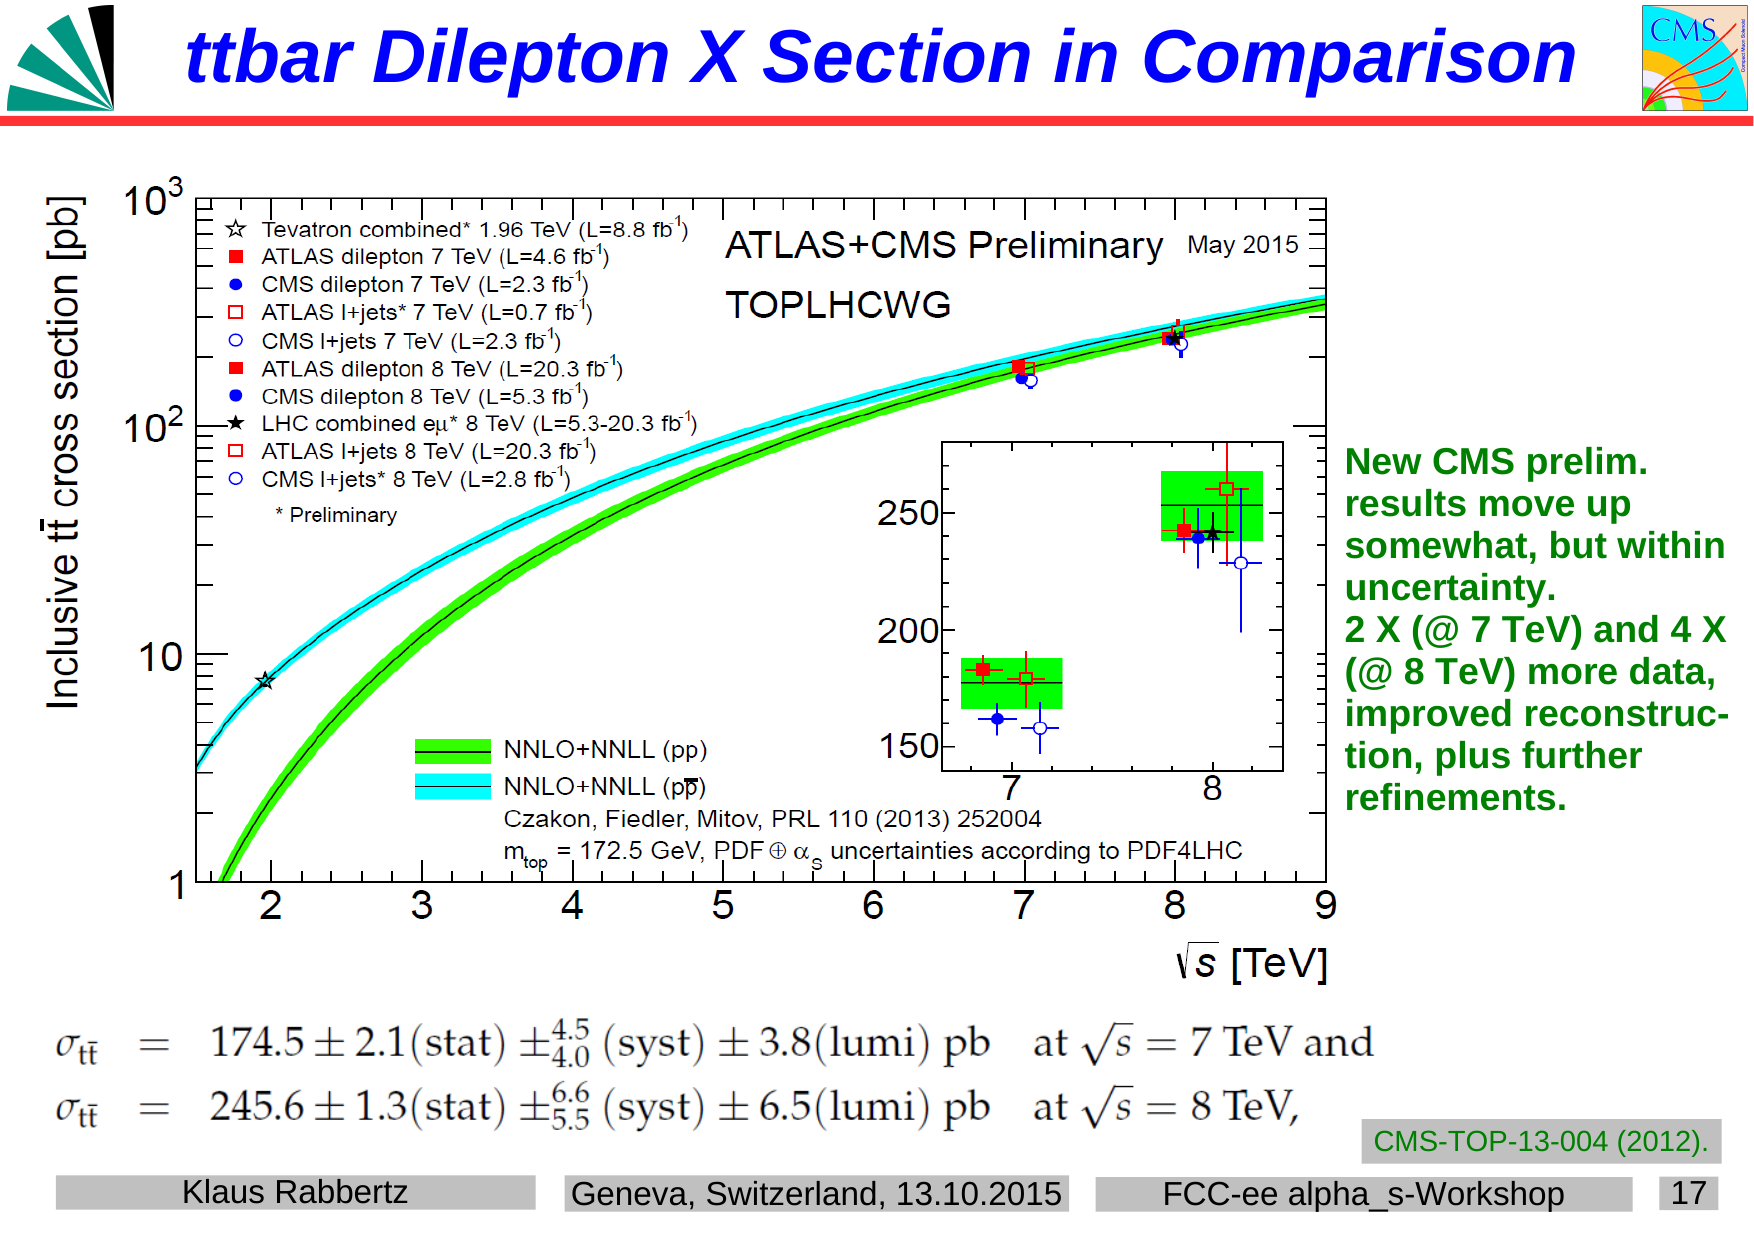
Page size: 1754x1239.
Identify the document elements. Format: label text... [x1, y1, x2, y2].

picture [7, 5, 114, 112]
text_box New CMS prelim. results move up somewhat, but within uncertainty. 2 X (@ 7 TeV) and 4 X (@ 8 TeV) more data, improved reconstruc- tion, plus further refinements. [1332, 434, 1742, 825]
picture [36, 172, 1343, 991]
title ttbar Dilepton X Section in Comparison [129, 0, 1635, 114]
picture [1642, 5, 1748, 111]
picture [45, 1012, 1385, 1136]
text_box CMS-TOP-13-004 (2012). [1361, 1119, 1722, 1164]
